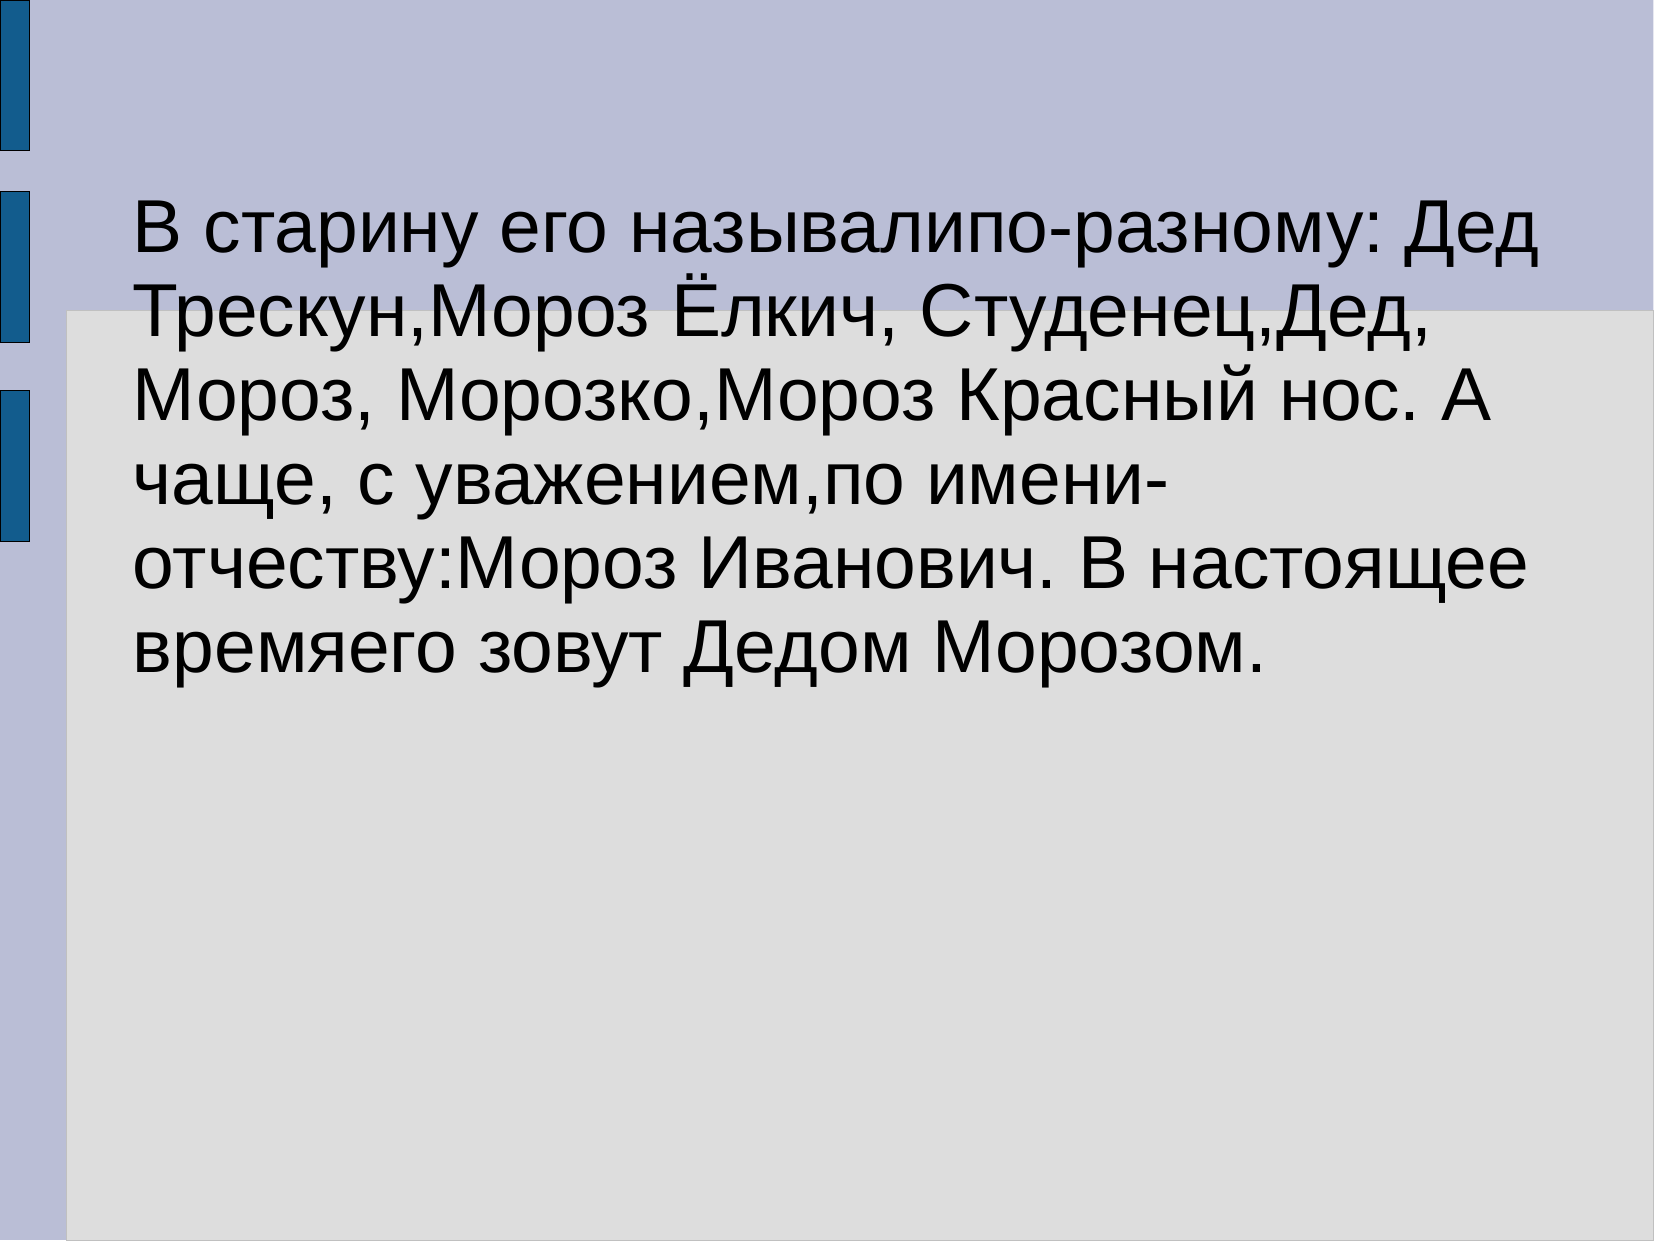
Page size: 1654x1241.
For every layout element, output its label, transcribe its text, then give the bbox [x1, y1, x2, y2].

text_box В старину его называлипо-разному: Дед Трескун,Мороз Ёлкич, Студенец,Дед, Мороз, Морозко,Мороз Красный нос. А чаще, с уважением,по имени-отчеству:Мороз Иванович. В настоящее времяего зовут Дедом Морозом. [118, 177, 1595, 696]
